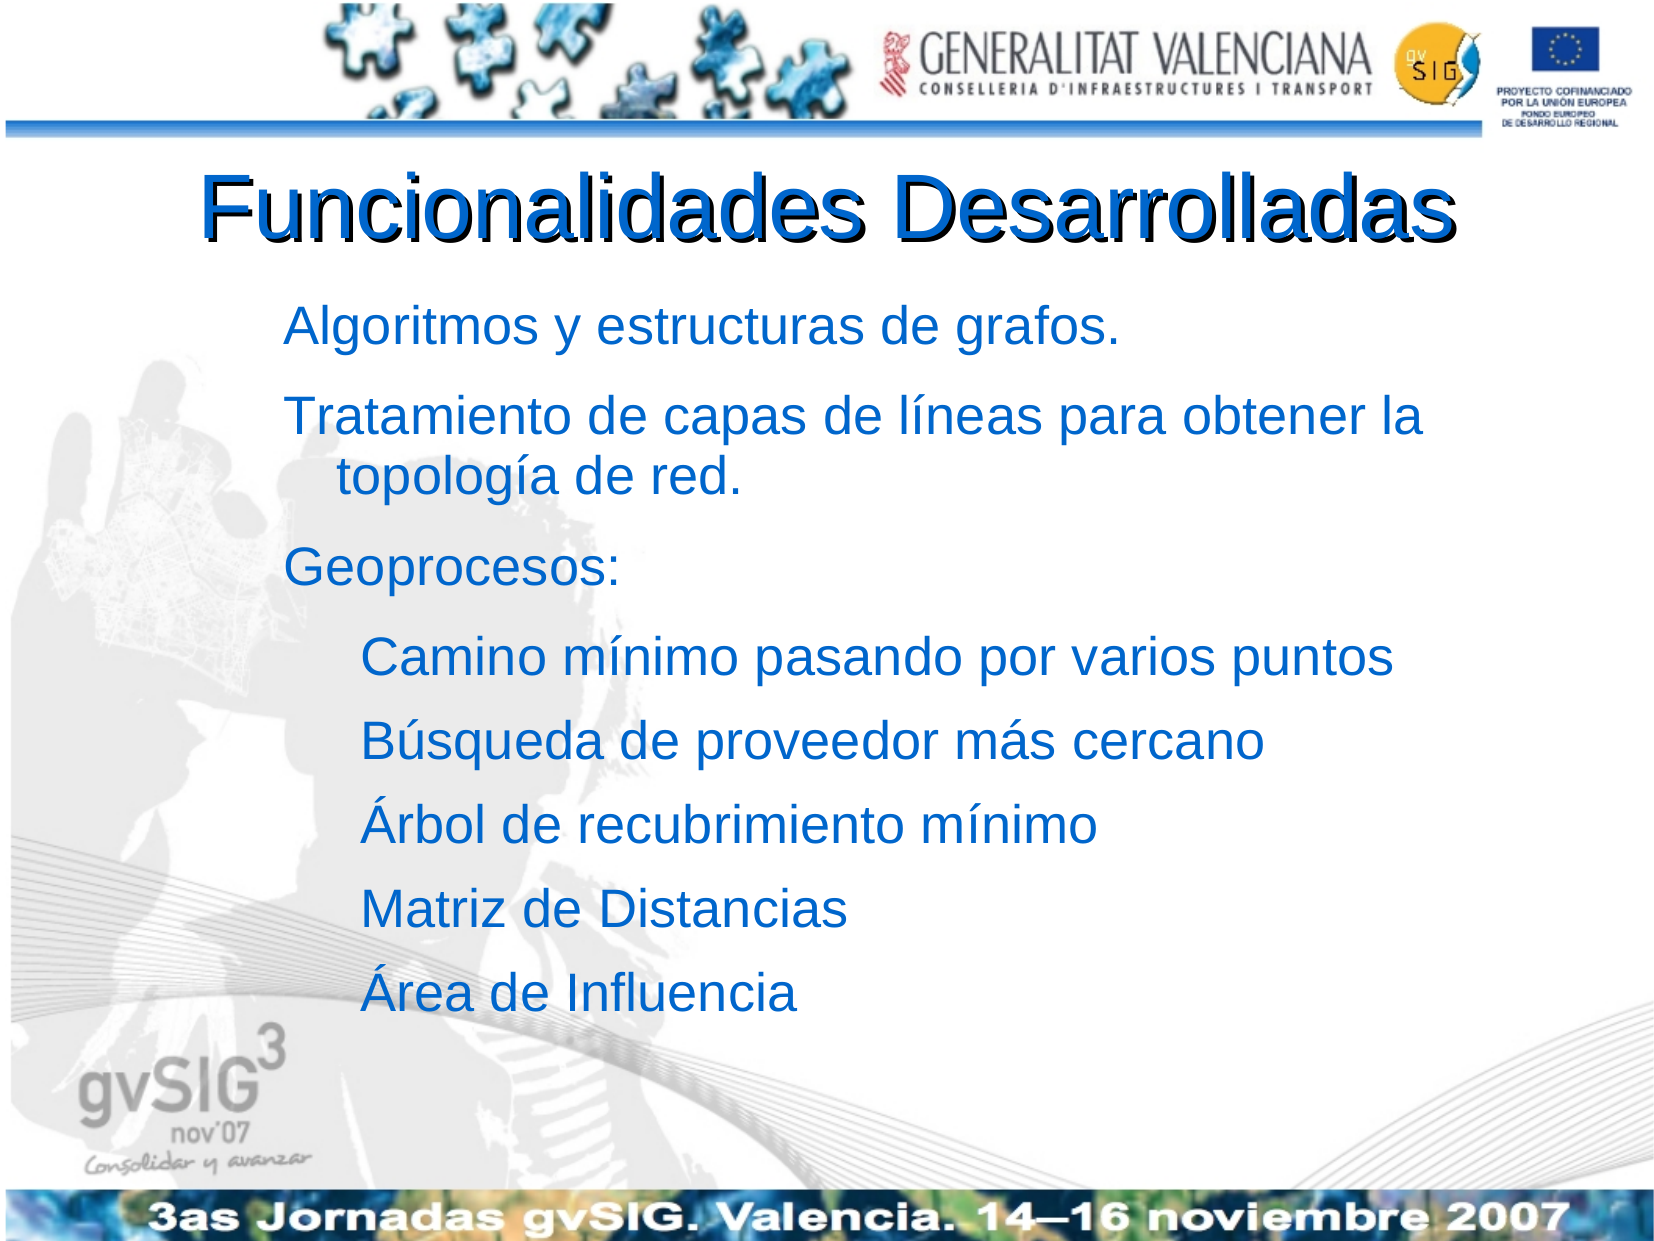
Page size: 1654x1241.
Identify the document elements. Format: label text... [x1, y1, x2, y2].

list Algoritmos y estructuras de grafos. Tratamiento de capas de líneas para obtener la topología de red. Geoprocesos: Camino mínimo pasando por varios puntos Búsqueda de proveedor más cercano Árbol de recubrimiento mínimo Matriz de Distancias Área de Influencia [265, 295, 1534, 1039]
picture [5, 2, 1654, 1241]
title Funcionalidades Desarrolladas [121, 102, 1534, 311]
